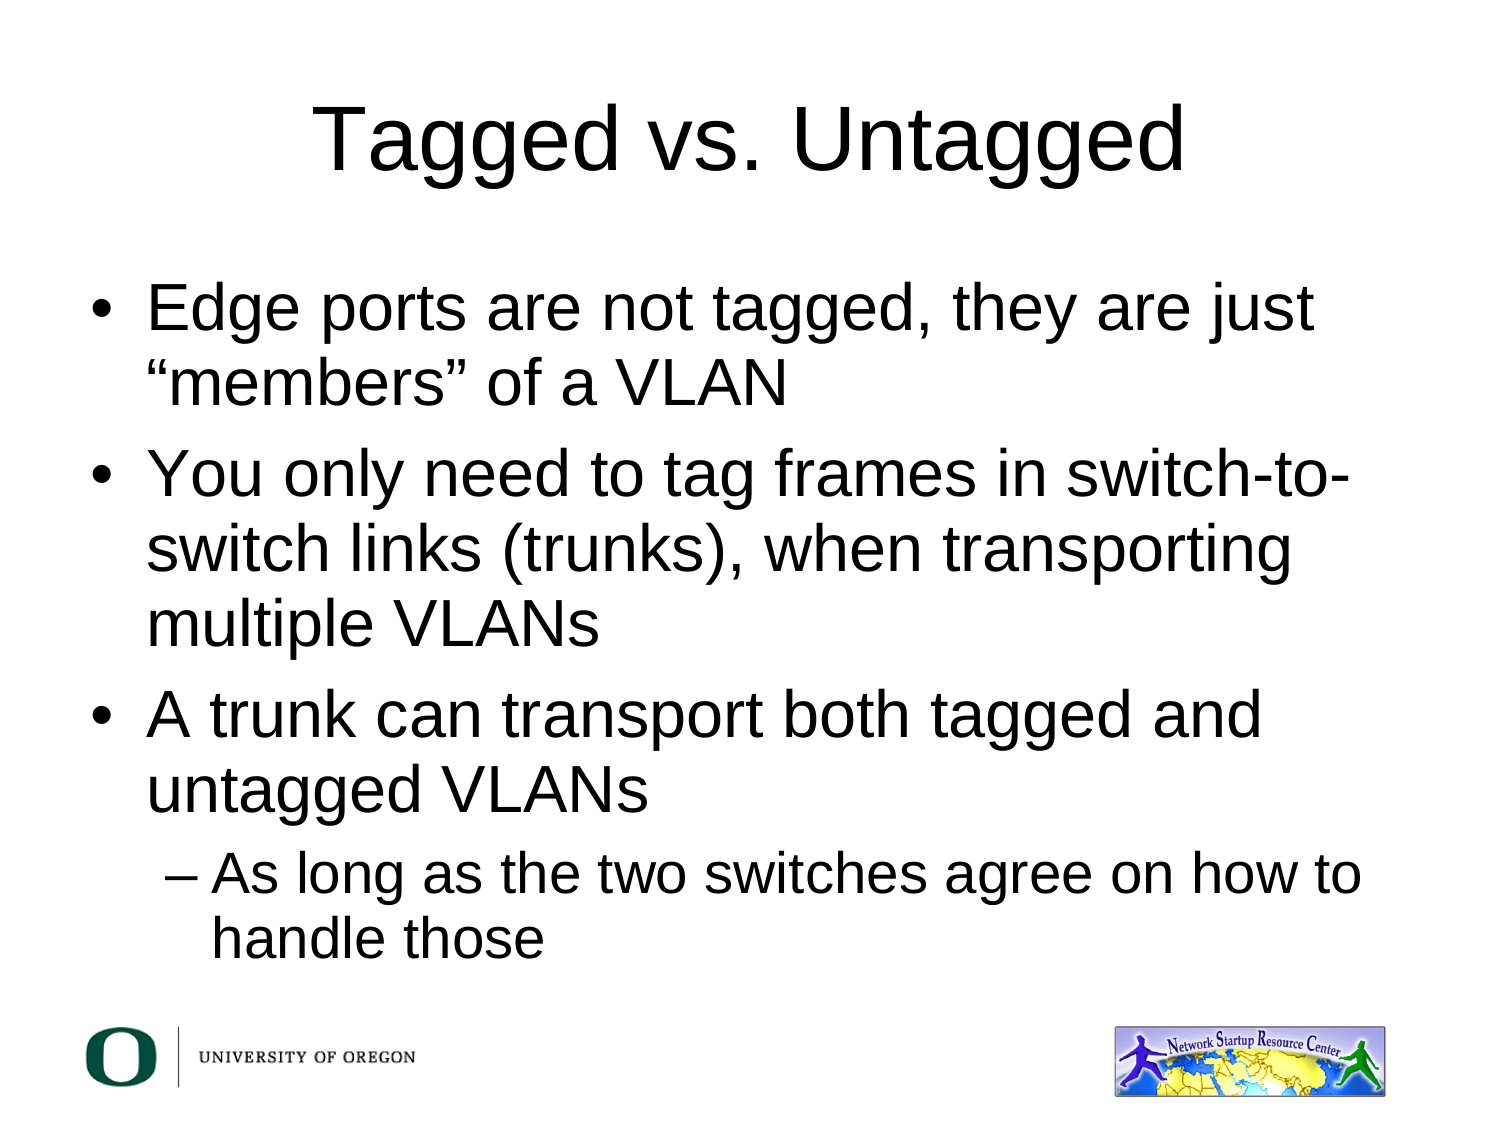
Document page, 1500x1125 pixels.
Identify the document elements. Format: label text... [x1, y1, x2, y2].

picture [75, 1024, 426, 1090]
picture [1112, 1024, 1388, 1099]
title Tagged vs. Untagged [75, 45, 1426, 233]
list Edge ports are not tagged, they are just “members” of a VLAN You only need to tag frames in switch-to-switch links (trunks), when transporting multiple VLANs A trunk can transport both tagged and untagged VLANs As long as the two switches agree on how to handle those [75, 262, 1426, 1005]
